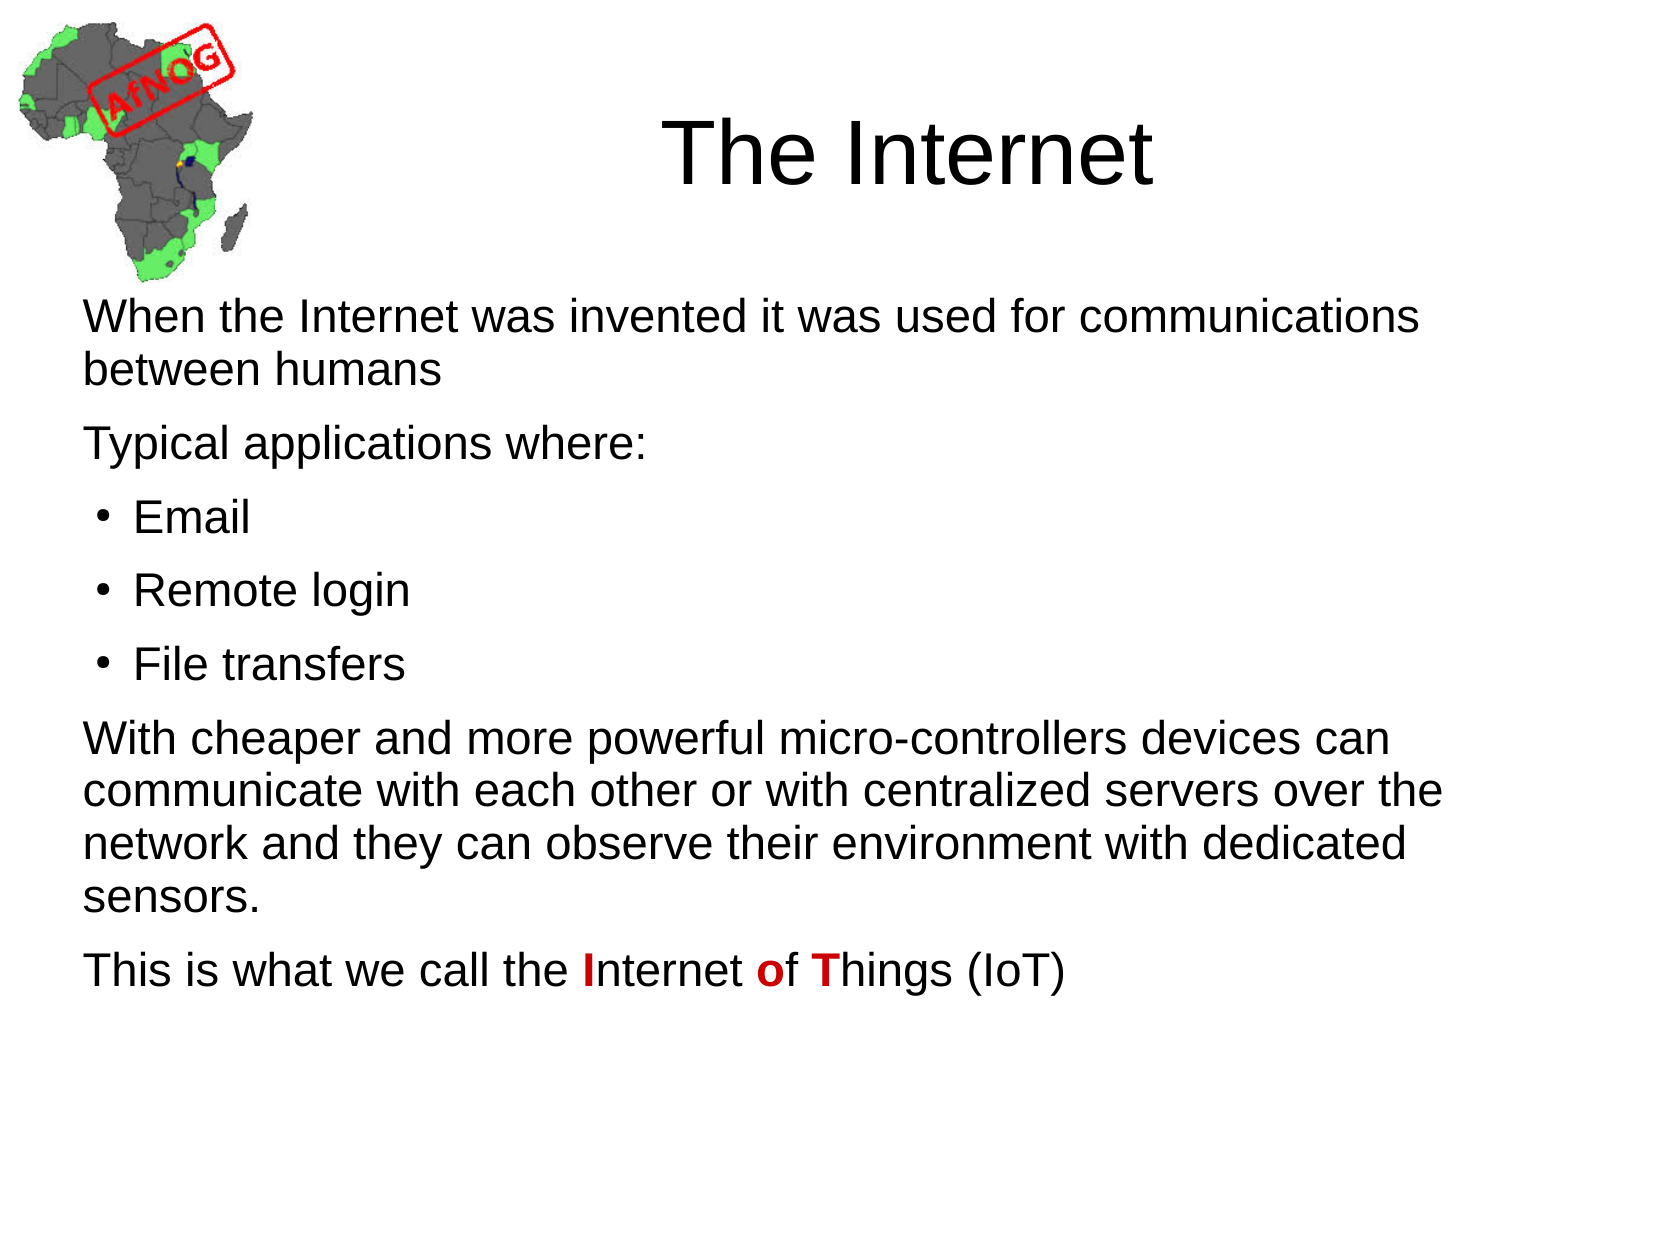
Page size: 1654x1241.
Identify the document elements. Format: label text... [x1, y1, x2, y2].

title The Internet [270, 49, 1571, 257]
picture [9, 0, 259, 291]
list When the Internet was invented it was used for communications between humans Typical applications where: Email Remote login File transfers With cheaper and more powerful micro-controllers devices can communicate with each other or with centralized servers over the network and they can observe their environment with dedicated sensors. This is what we call the Internet of Things (IoT) [82, 290, 1571, 1010]
